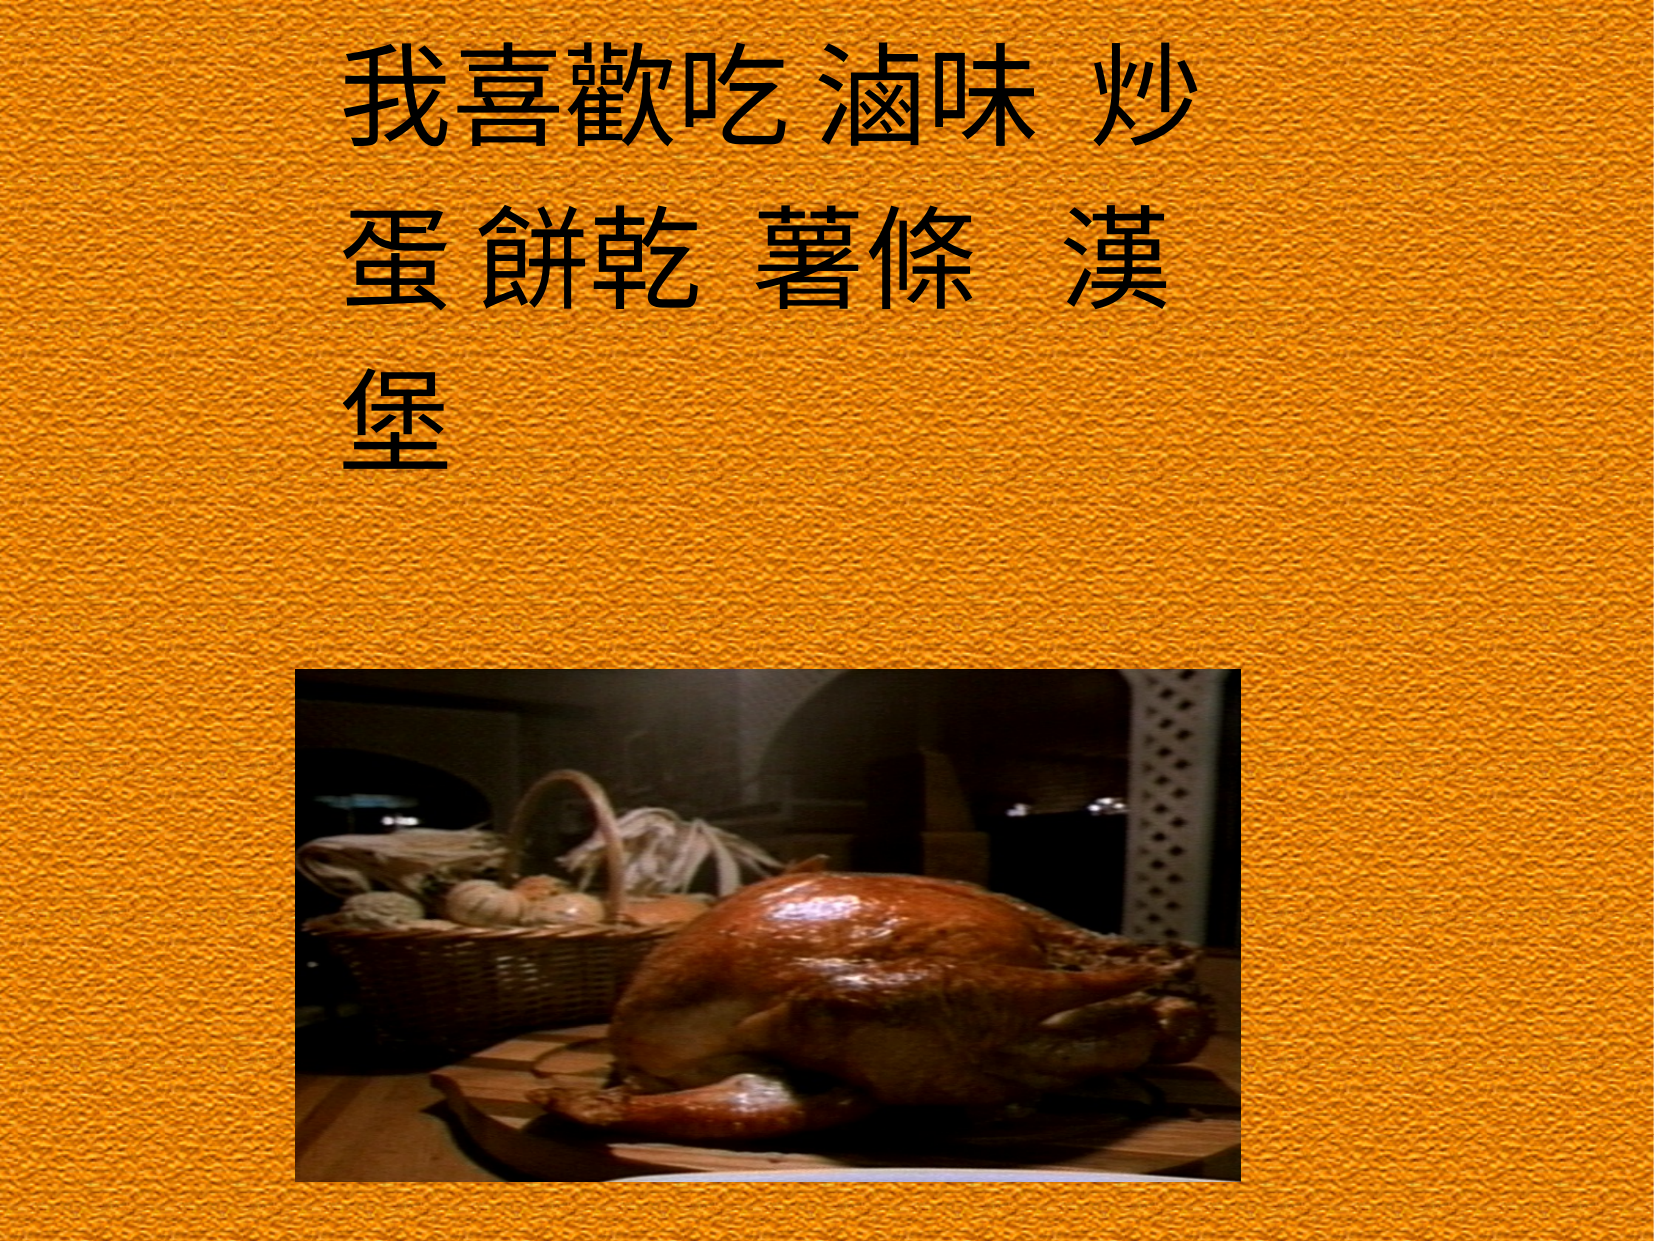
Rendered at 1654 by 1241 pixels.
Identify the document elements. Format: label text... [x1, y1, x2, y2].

text_box 我喜歡吃 滷味 炒蛋 餅乾 薯條 漢堡 [324, 0, 1241, 641]
picture [0, 0, 1654, 1241]
